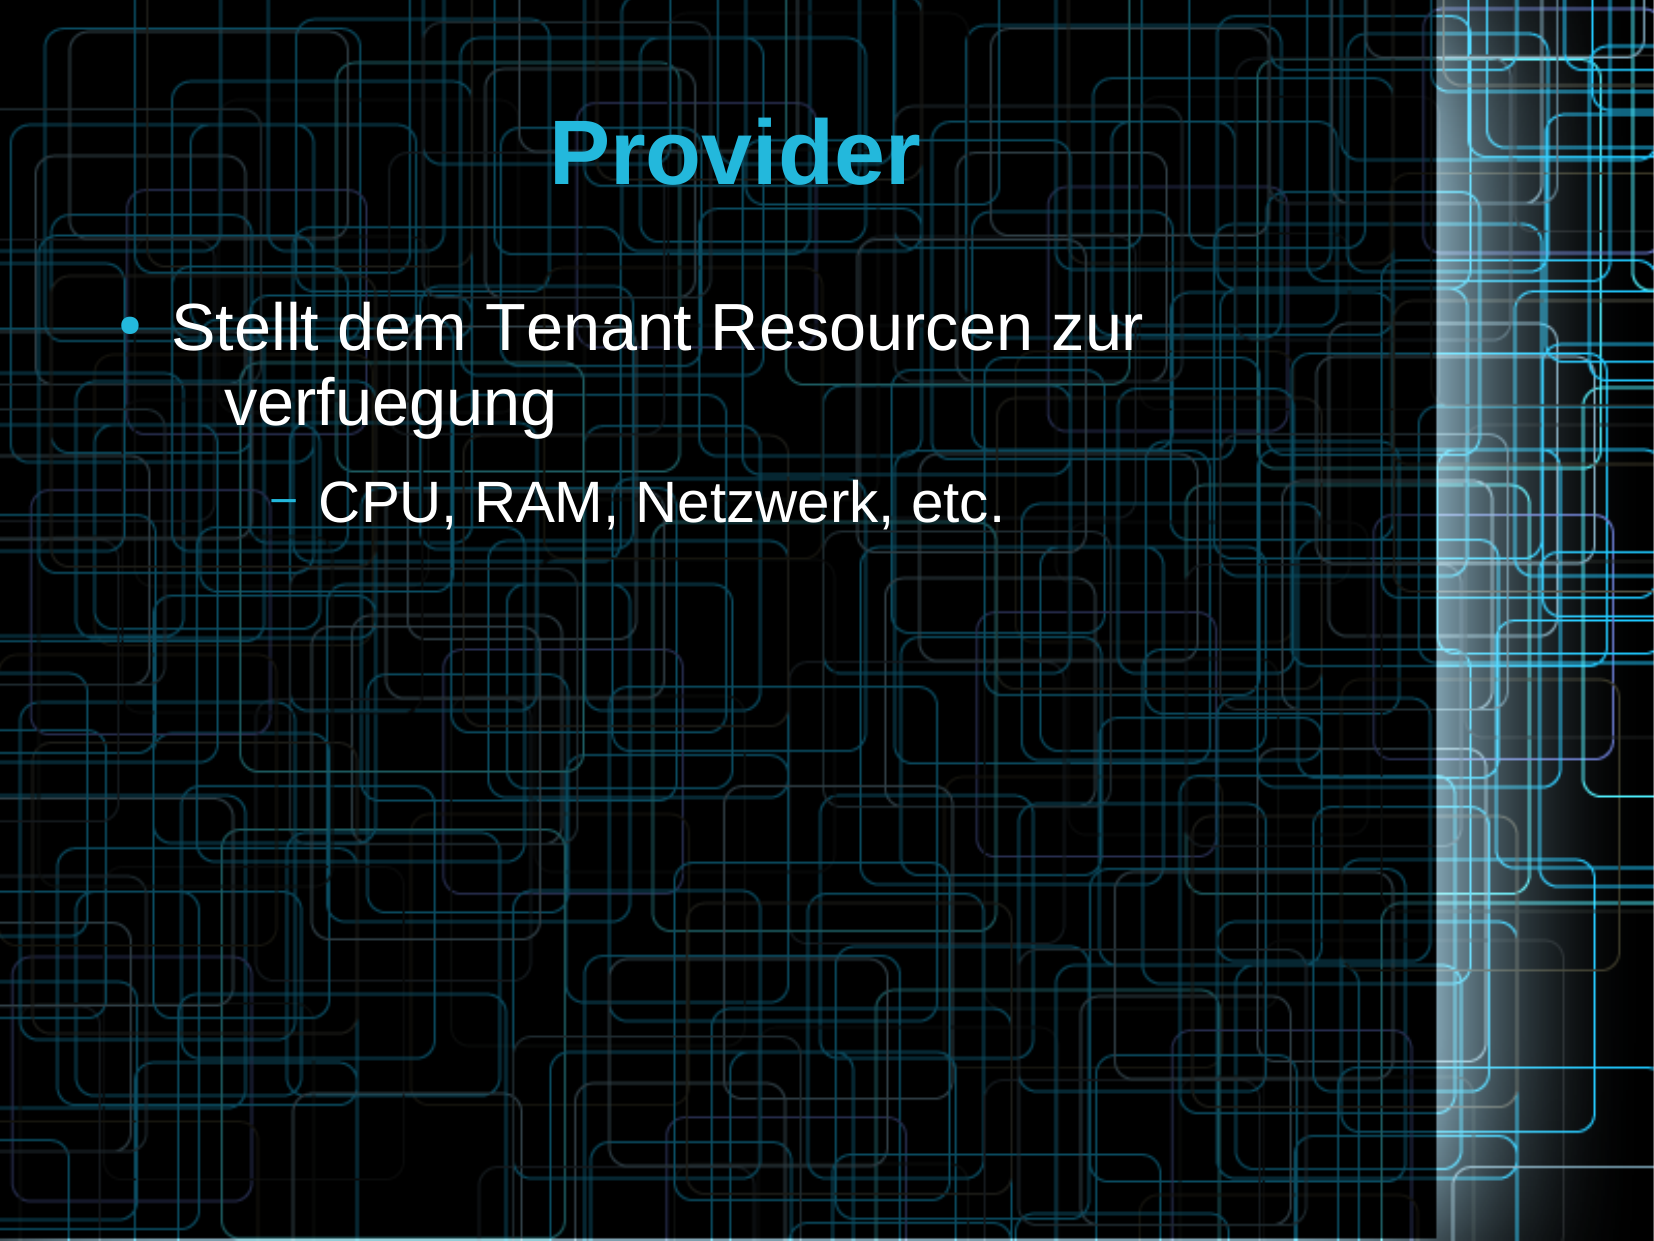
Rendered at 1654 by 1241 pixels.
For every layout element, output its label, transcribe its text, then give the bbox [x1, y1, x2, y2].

list Stellt dem Tenant Resourcen zur verfuegung CPU, RAM, Netzwerk, etc. [82, 290, 1388, 1010]
title Provider [82, 49, 1388, 257]
picture [0, 0, 1654, 1241]
